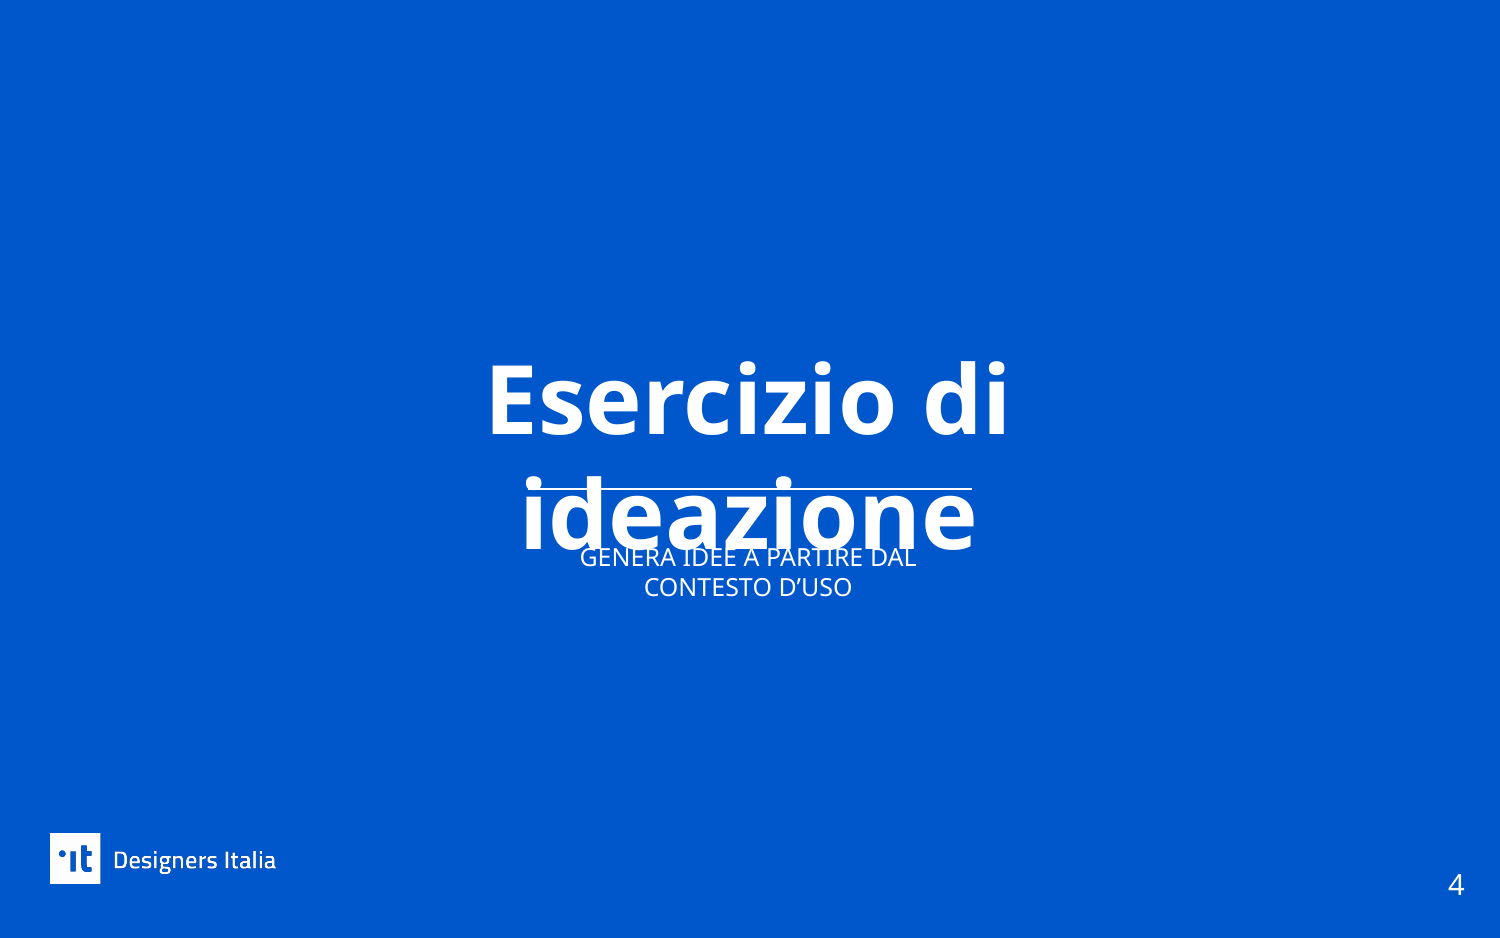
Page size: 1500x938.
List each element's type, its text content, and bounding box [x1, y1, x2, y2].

slide_number <numero> [1389, 849, 1480, 922]
text_box GENERA IDEE A PARTIRE DAL CONTESTO D’USO [520, 526, 977, 614]
text_box Esercizio di ideazione [270, 323, 1226, 464]
picture [50, 833, 289, 884]
